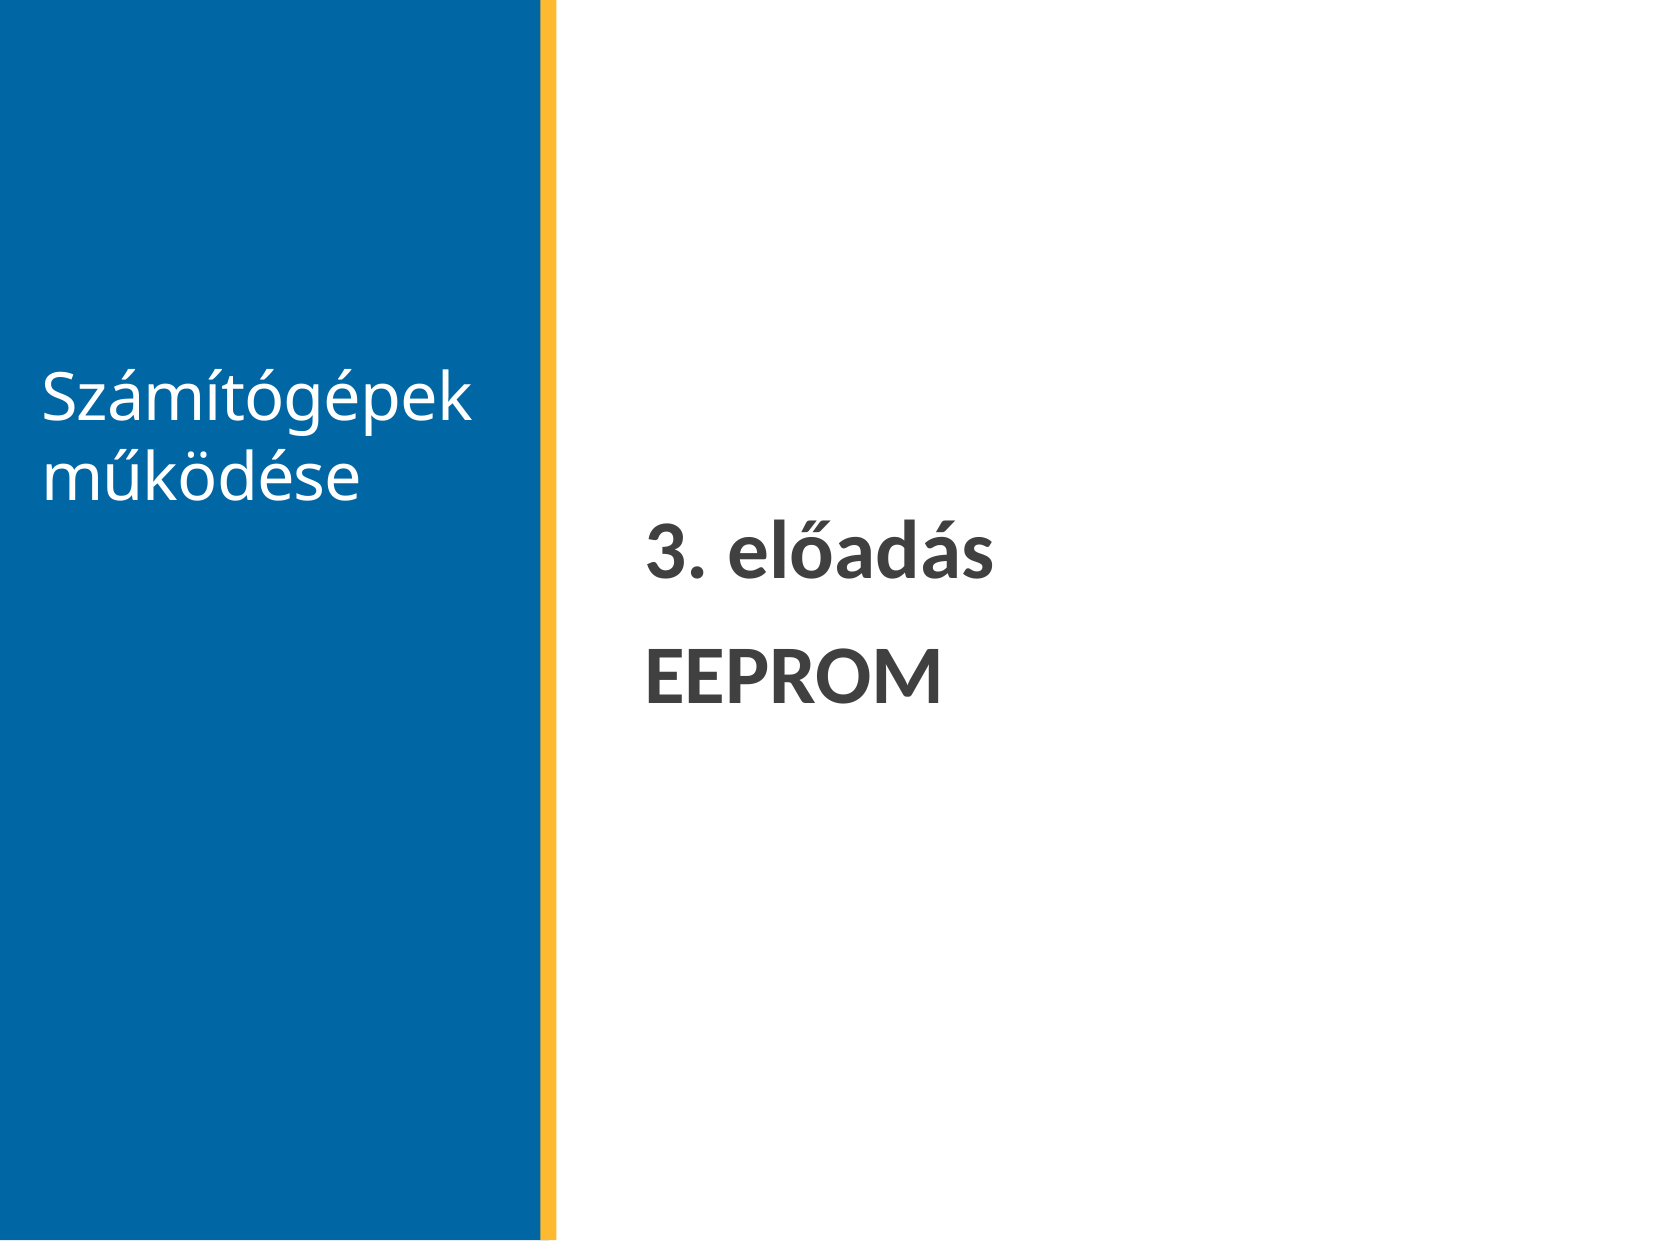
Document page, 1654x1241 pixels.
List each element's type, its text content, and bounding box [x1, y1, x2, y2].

title Számítógépek működése [25, 107, 497, 521]
list 3. előadás EEPROM [625, 132, 1532, 1084]
